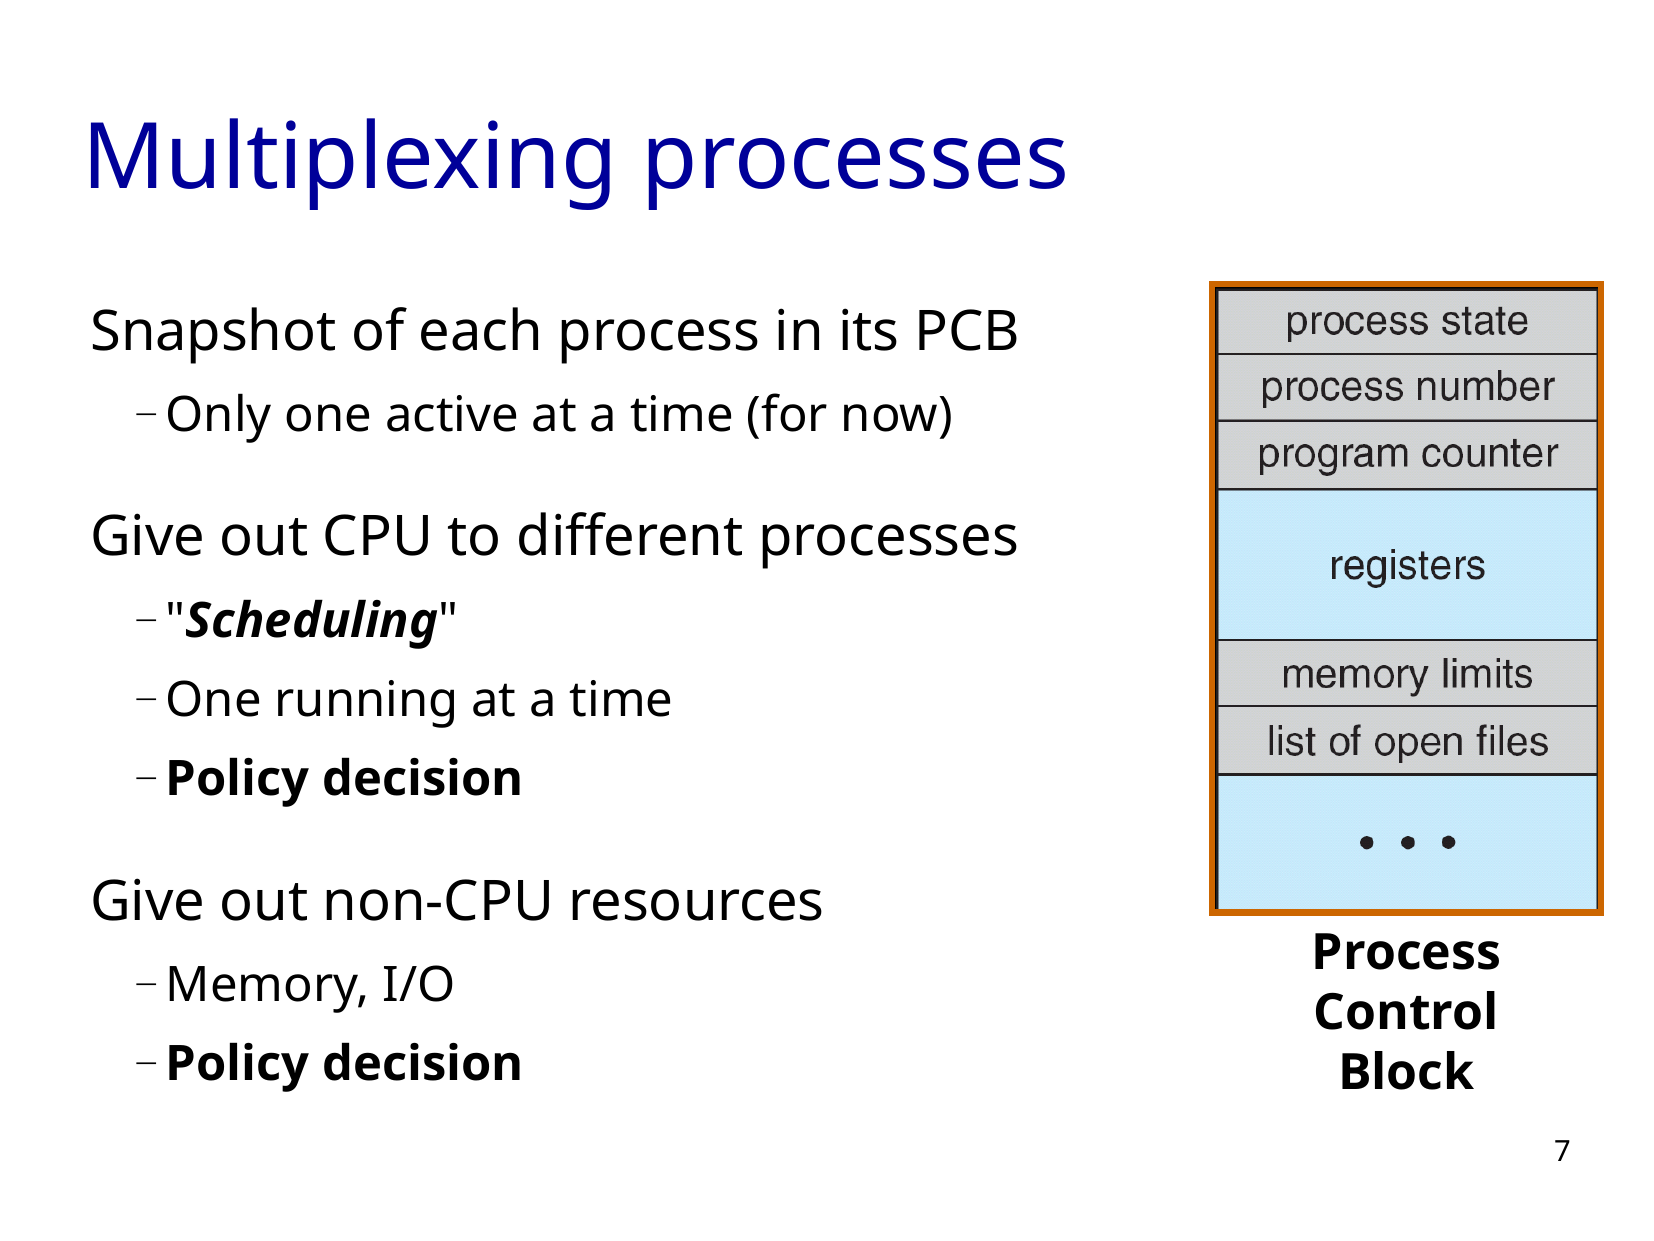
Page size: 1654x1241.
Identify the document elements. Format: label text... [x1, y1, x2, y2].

title Multiplexing processes [82, 49, 1571, 257]
picture [1215, 287, 1599, 910]
text_box Process Control Block [1297, 911, 1516, 1107]
list Snapshot of each process in its PCB Only one active at a time (for now) Give out CPU to different processes "Scheduling" One running at a time Policy decision Give out non-CPU resources Memory, I/O Policy decision [60, 290, 1201, 1096]
